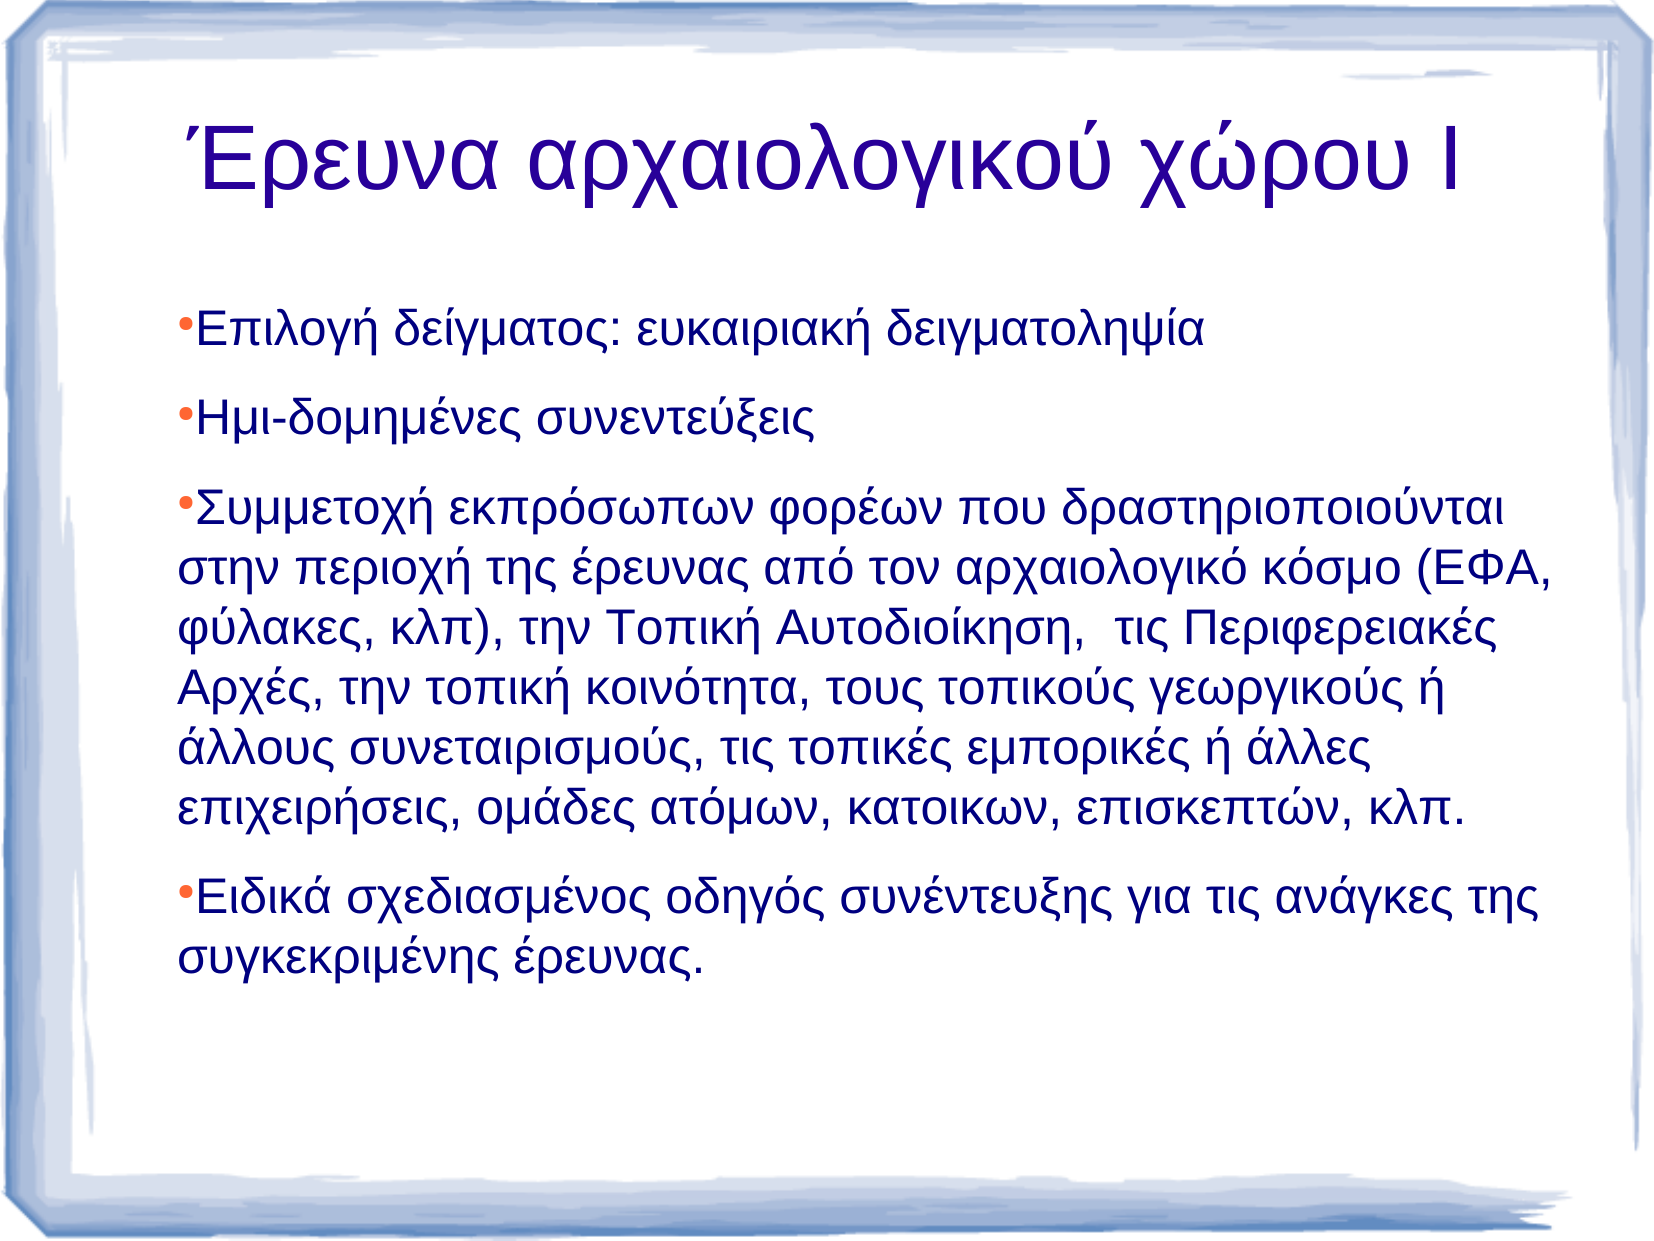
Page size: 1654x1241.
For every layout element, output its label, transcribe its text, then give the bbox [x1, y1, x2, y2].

list Επιλογή δείγματος: ευκαιριακή δειγματοληψία Ημι-δομημένες συνεντεύξεις Συμμετοχή εκπρόσωπων φορέων που δραστηριοποιούνται στην περιοχή της έρευνας από τον αρχαιολογικό κόσμο (ΕΦΑ, φύλακες, κλπ), την Τοπική Αυτοδιοίκηση, τις Περιφερειακές Αρχές, την τοπική κοινότητα, τους τοπικούς γεωργικούς ή άλλους συνεταιρισμούς, τις τοπικές εμπορικές ή άλλες επιχειρήσεις, ομάδες ατόμων, κατοικων, επισκεπτών, κλπ. Ειδικά σχεδιασμένος οδηγός συνέντευξης για τις ανάγκες της συγκεκριμένης έρευνας. [177, 295, 1565, 1034]
title Έρευνα αρχαιολογικού χώρου Ι [82, 49, 1571, 257]
